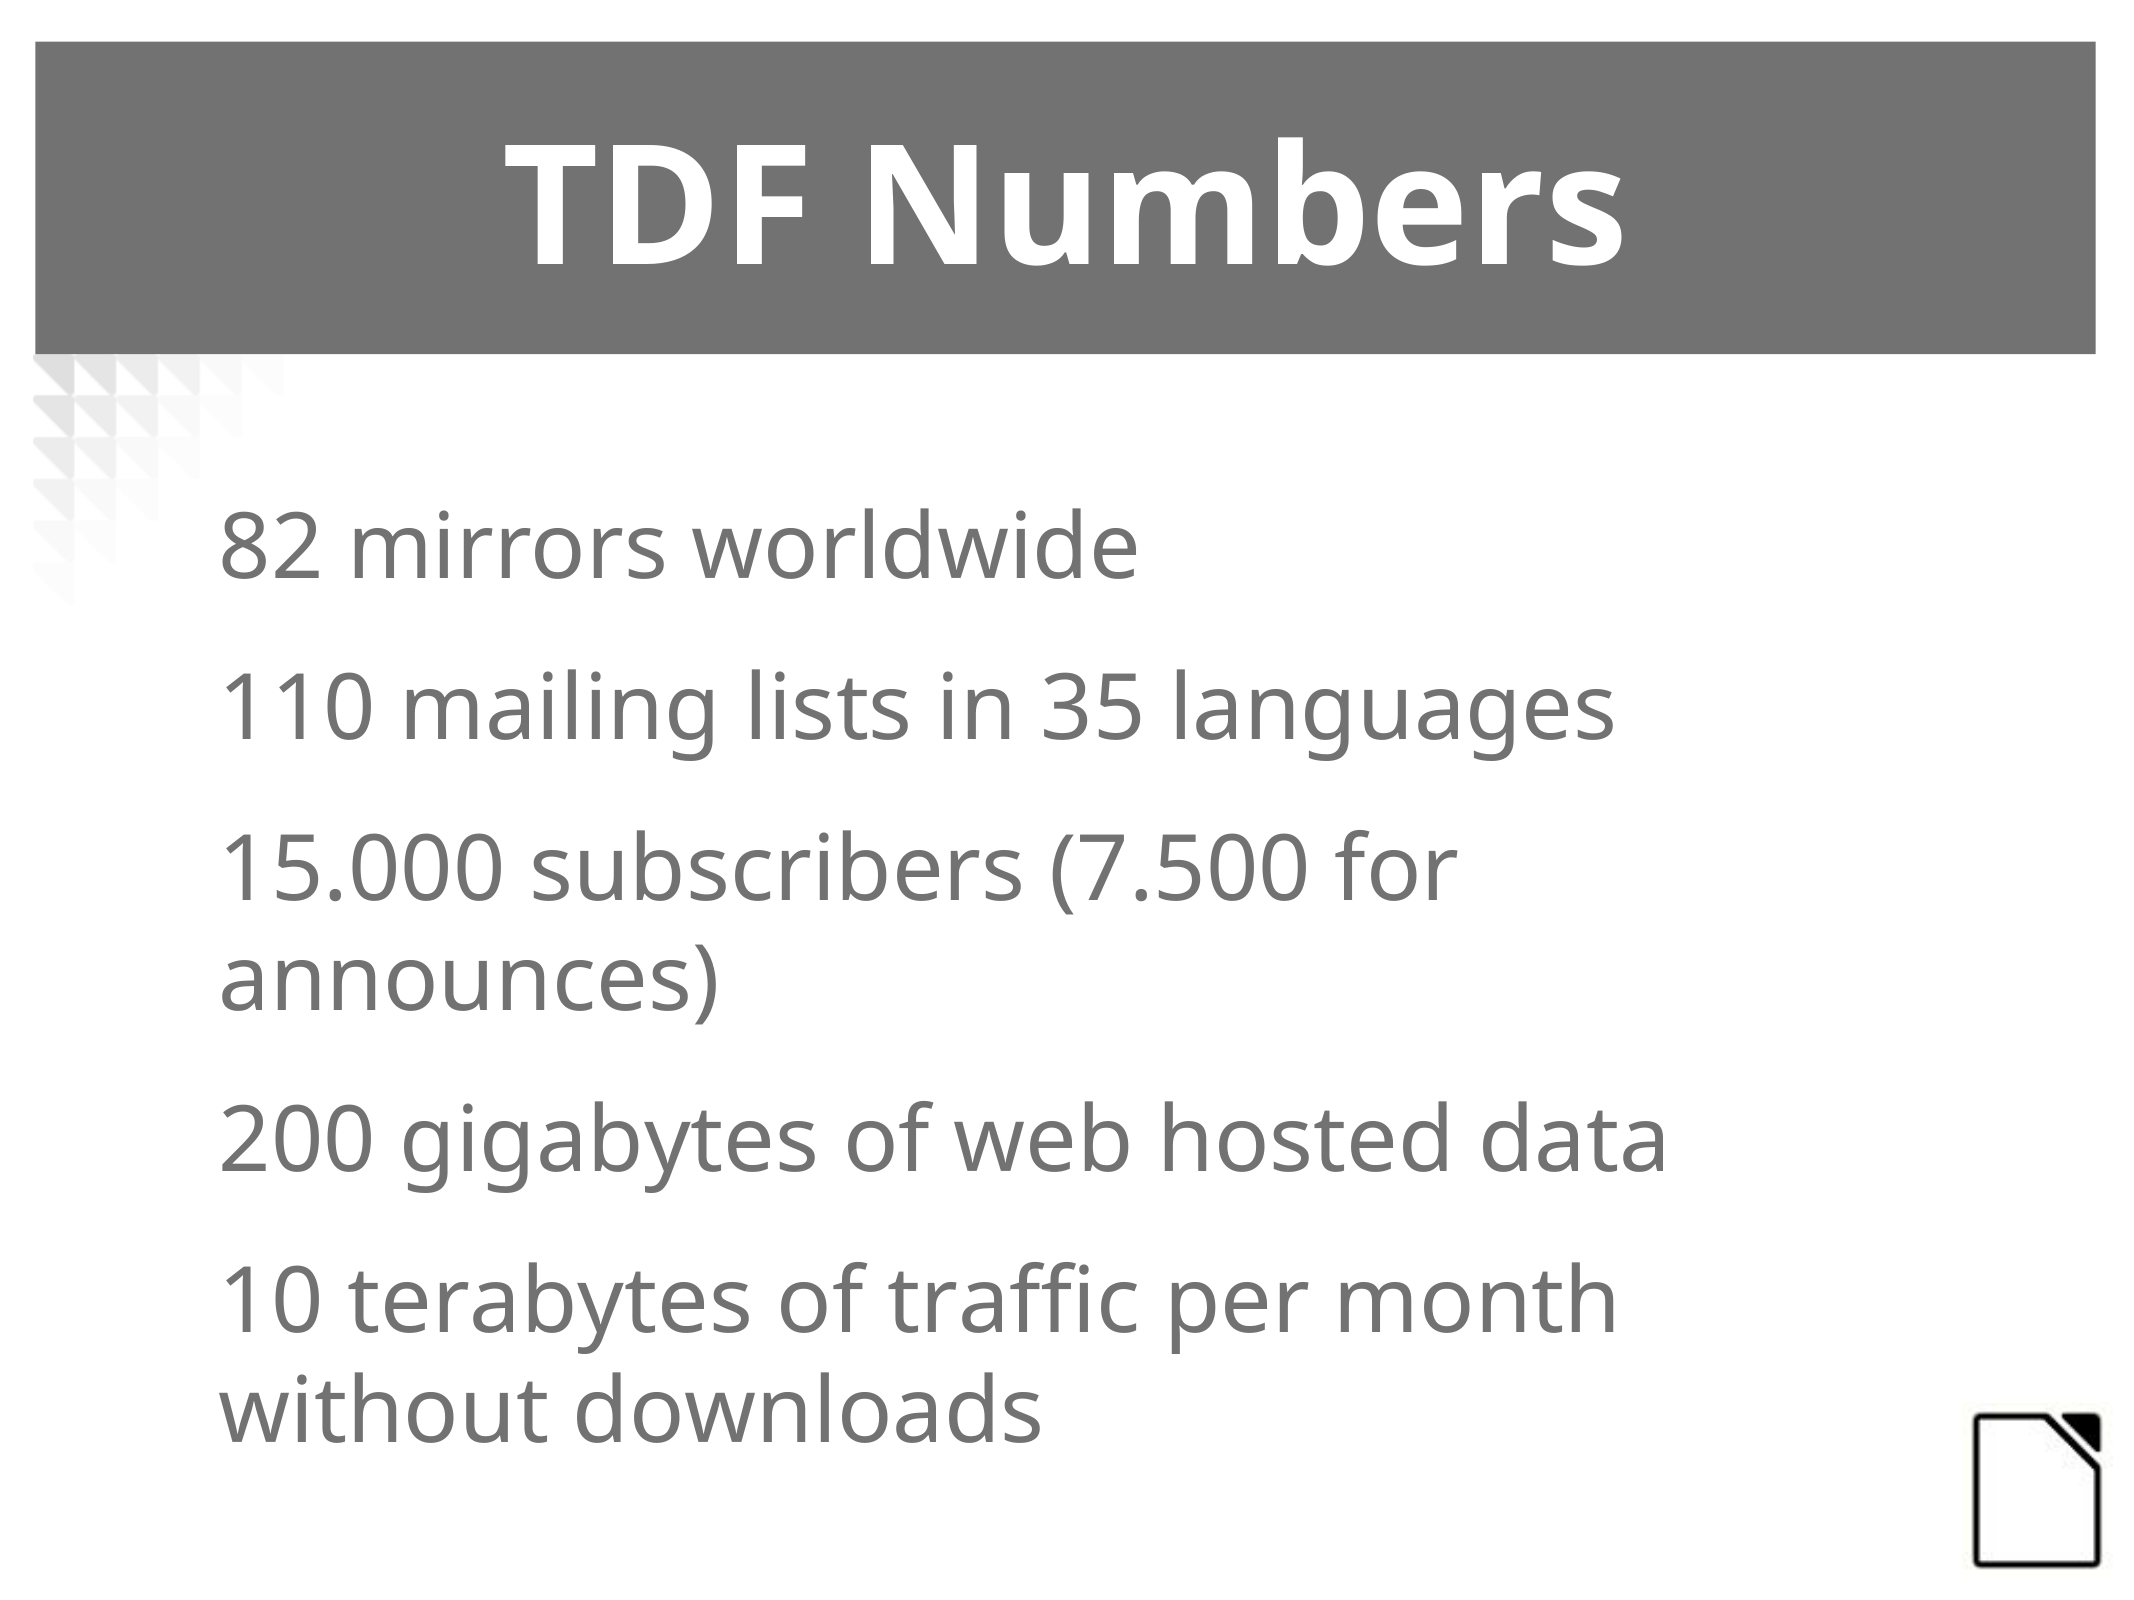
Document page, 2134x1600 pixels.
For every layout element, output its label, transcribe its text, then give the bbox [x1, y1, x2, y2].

picture [33, 354, 284, 605]
list 82 mirrors worldwide 110 mailing lists in 35 languages 15.000 subscribers (7.500 for announces) 200 gigabytes of web hosted data 10 terabytes of traffic per month without downloads [208, 428, 1925, 1520]
picture [1962, 1402, 2113, 1580]
title TDF Numbers [35, 41, 2096, 355]
